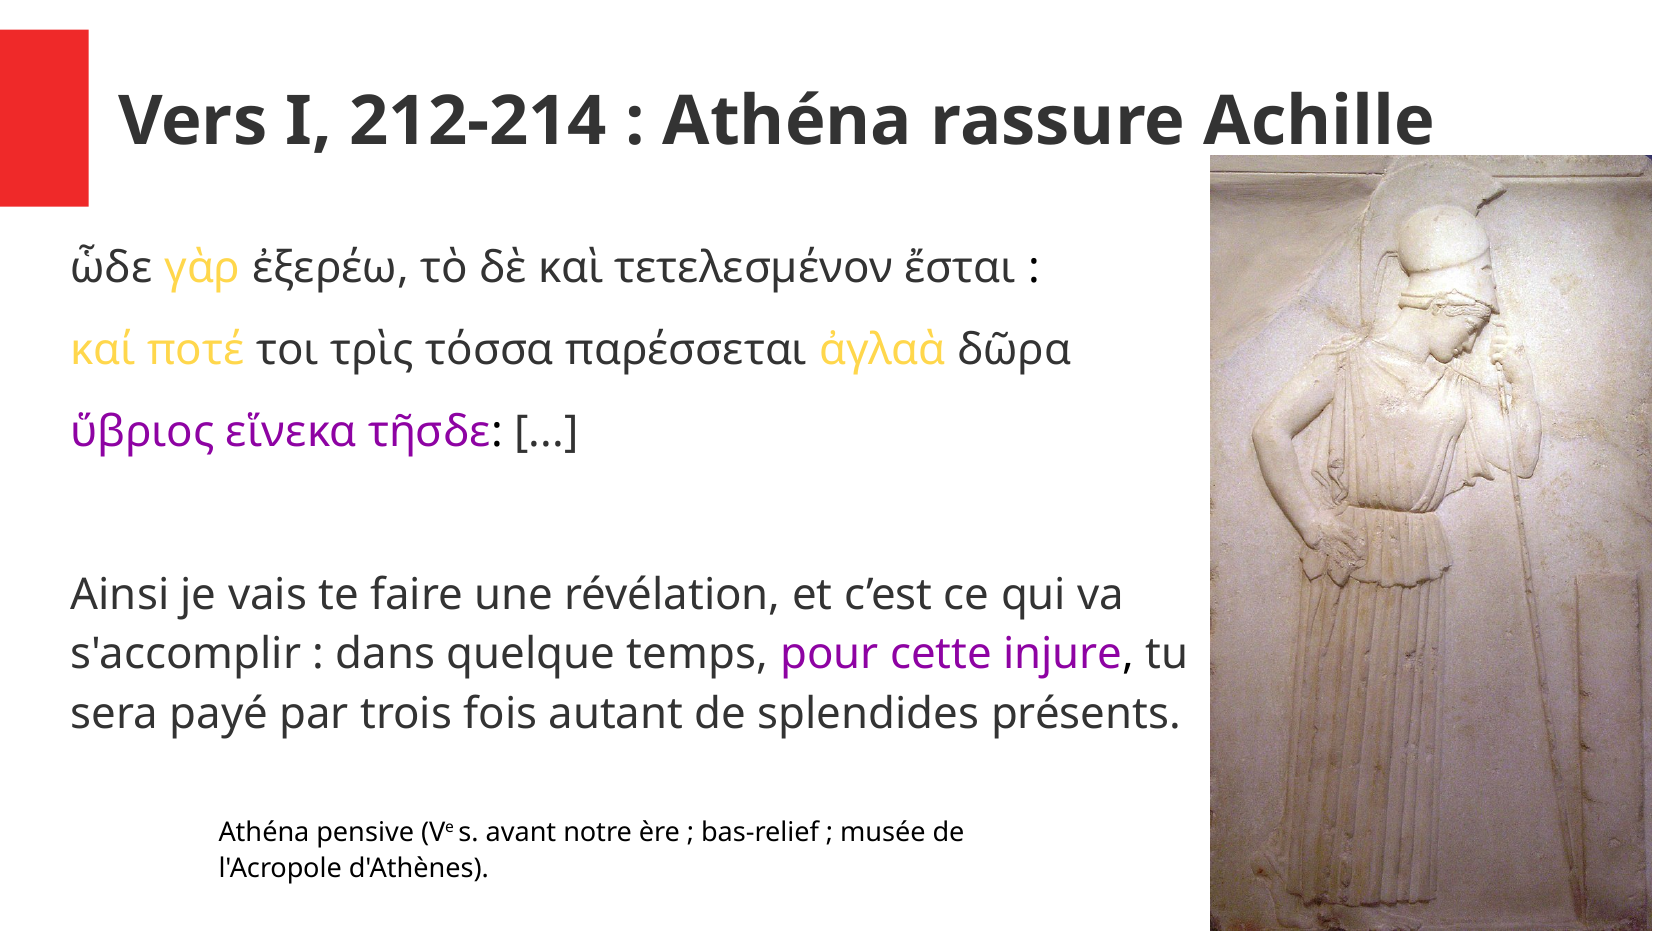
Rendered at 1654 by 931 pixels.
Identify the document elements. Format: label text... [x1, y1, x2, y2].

title Vers I, 212-214 : Athéna rassure Achille [118, 24, 1595, 212]
text_box Athéna pensive (Ve s. avant notre ère ; bas-relief ; musée de l'Acropole d'Athènes). [147, 812, 1063, 886]
picture [1210, 155, 1652, 931]
list ὧδε γὰρ ἐξερέω, τὸ δὲ καὶ τετελεσμένον ἔσται : καί ποτέ τοι τρὶς τόσσα παρέσσεται ἀγλαὰ δῶρα ὕβριος εἵνεκα τῆσδε: [...] Ainsi je vais te faire une révélation, et c’est ce qui va s'accomplir : dans quelque temps, pour cette injure, tu sera payé par trois fois autant de splendides présents. [0, 236, 1270, 650]
